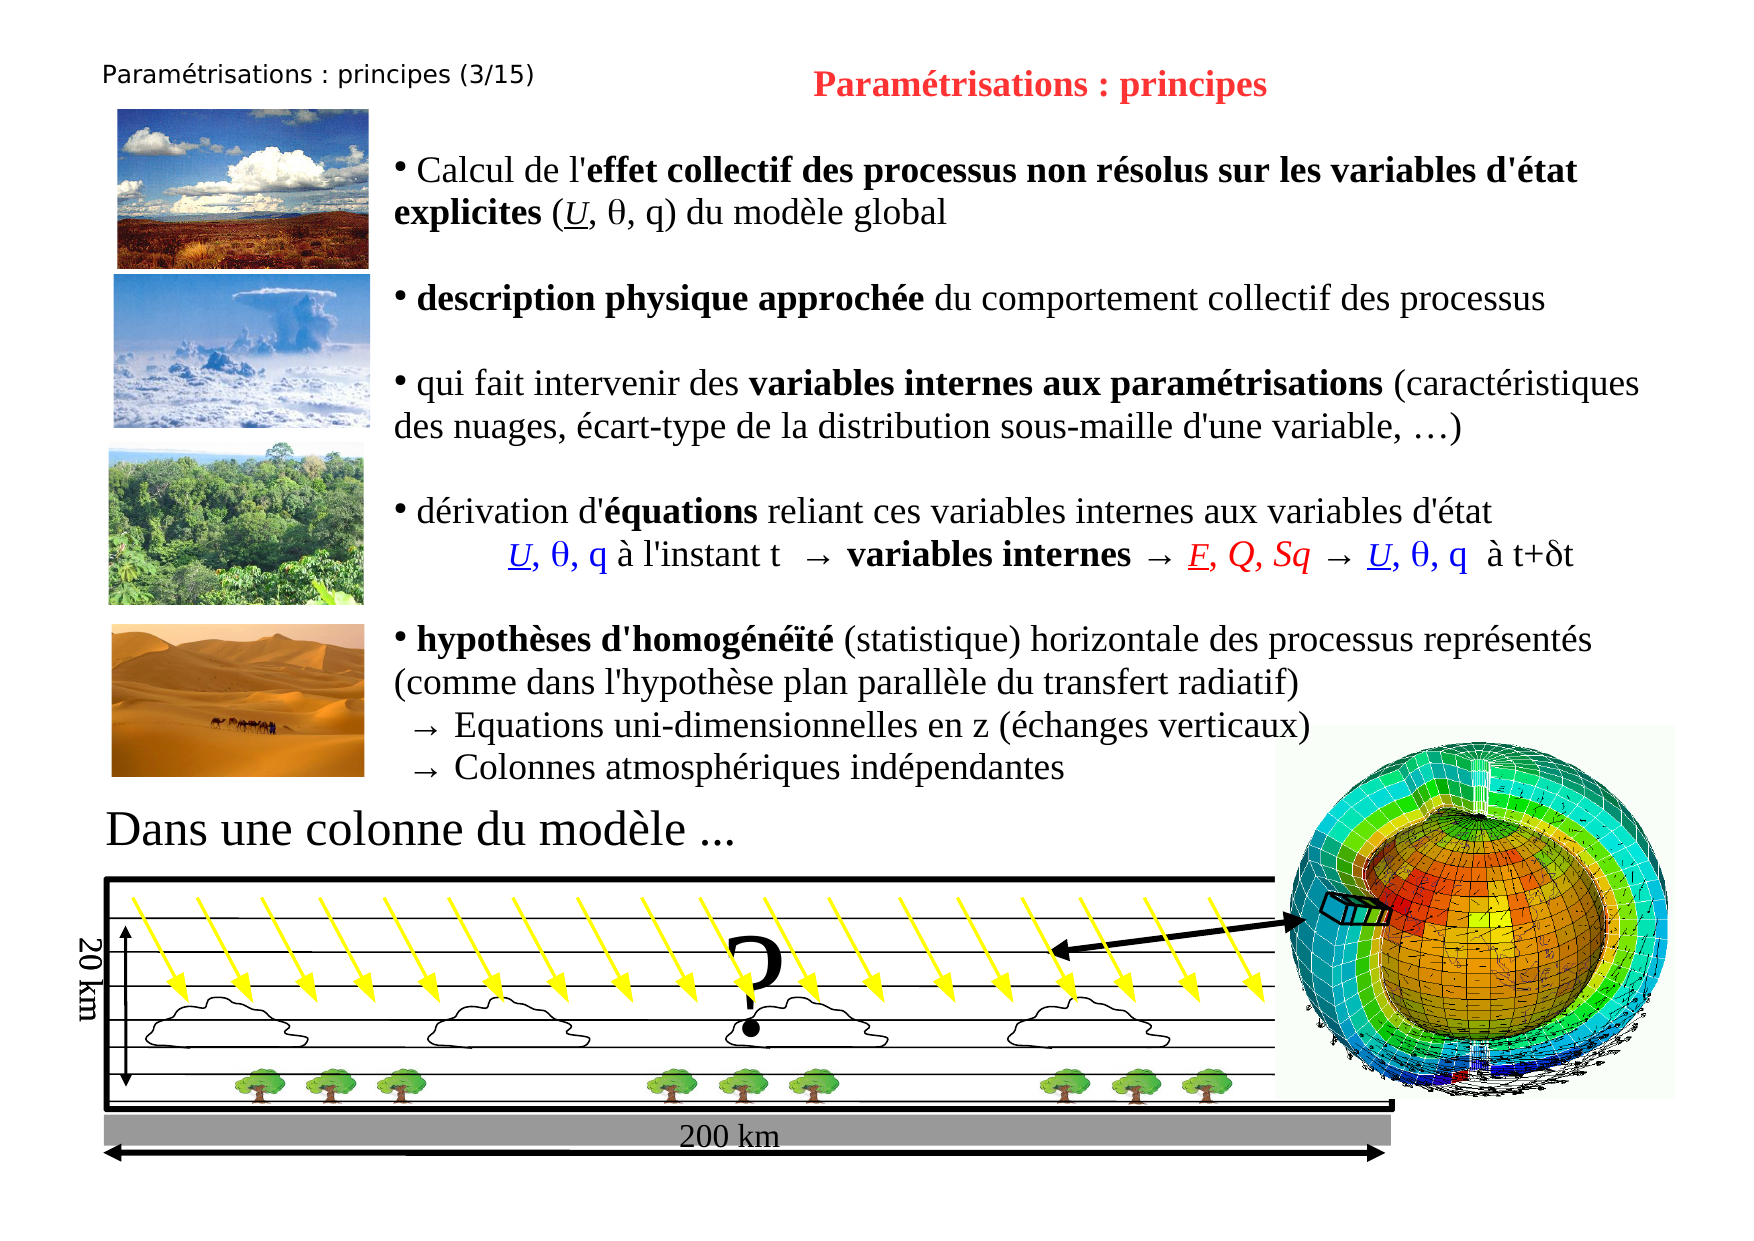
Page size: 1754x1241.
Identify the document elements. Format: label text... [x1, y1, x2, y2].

picture [1038, 1066, 1092, 1073]
picture [304, 1076, 358, 1100]
text_box [104, 1115, 664, 1145]
picture [375, 1076, 428, 1100]
picture [1038, 1076, 1092, 1100]
picture [645, 1066, 699, 1073]
picture [233, 1076, 287, 1100]
picture [810, 1066, 841, 1073]
picture [108, 442, 364, 605]
picture [113, 274, 371, 428]
picture [304, 1066, 358, 1073]
picture [787, 1076, 841, 1100]
text_box ? [734, 942, 768, 983]
text_box Paramétrisations : principes (3/15) [87, 52, 602, 97]
picture [645, 1076, 699, 1100]
picture [111, 624, 365, 777]
picture [1180, 1066, 1234, 1073]
picture [117, 109, 369, 269]
text_box 200 km [664, 1109, 832, 1165]
picture [1110, 1076, 1163, 1100]
text_box ? [727, 999, 810, 1046]
picture [1274, 725, 1675, 1099]
text_box Paramétrisations : principes Calcul de l'effet collectif des processus non résolus sur les variables d'état explicites (U, q, q) du modèle global description physique approchée du comportement collectif des processus qui fait intervenir des variables internes aux paramétrisations (caractéristiques des nuages, écart-type de la distribution sous-maille d'une variable, …) dérivation d'équations reliant ces variables internes aux variables d'état U, q, q à l'instant t → variables internes → F, Q, Sq → U, q, q à t+dt hypothèses d'homogénéïté (statistique) horizontale des processus représentés (comme dans l'hypothèse plan parallèle du transfert radiatif) → Equations uni-dimensionnelles en z (échanges verticaux) → Colonnes atmosphériques indépendantes [379, 55, 1703, 398]
text_box 20 km [46, 923, 118, 1083]
text_box Dans une colonne du modèle ...‏ [90, 792, 1048, 865]
text_box [832, 1115, 1391, 1145]
picture [717, 1079, 770, 1100]
picture [233, 1066, 287, 1073]
text_box ? [706, 891, 810, 1079]
picture [375, 1066, 428, 1073]
picture [1110, 1066, 1163, 1073]
picture [1180, 1076, 1234, 1100]
